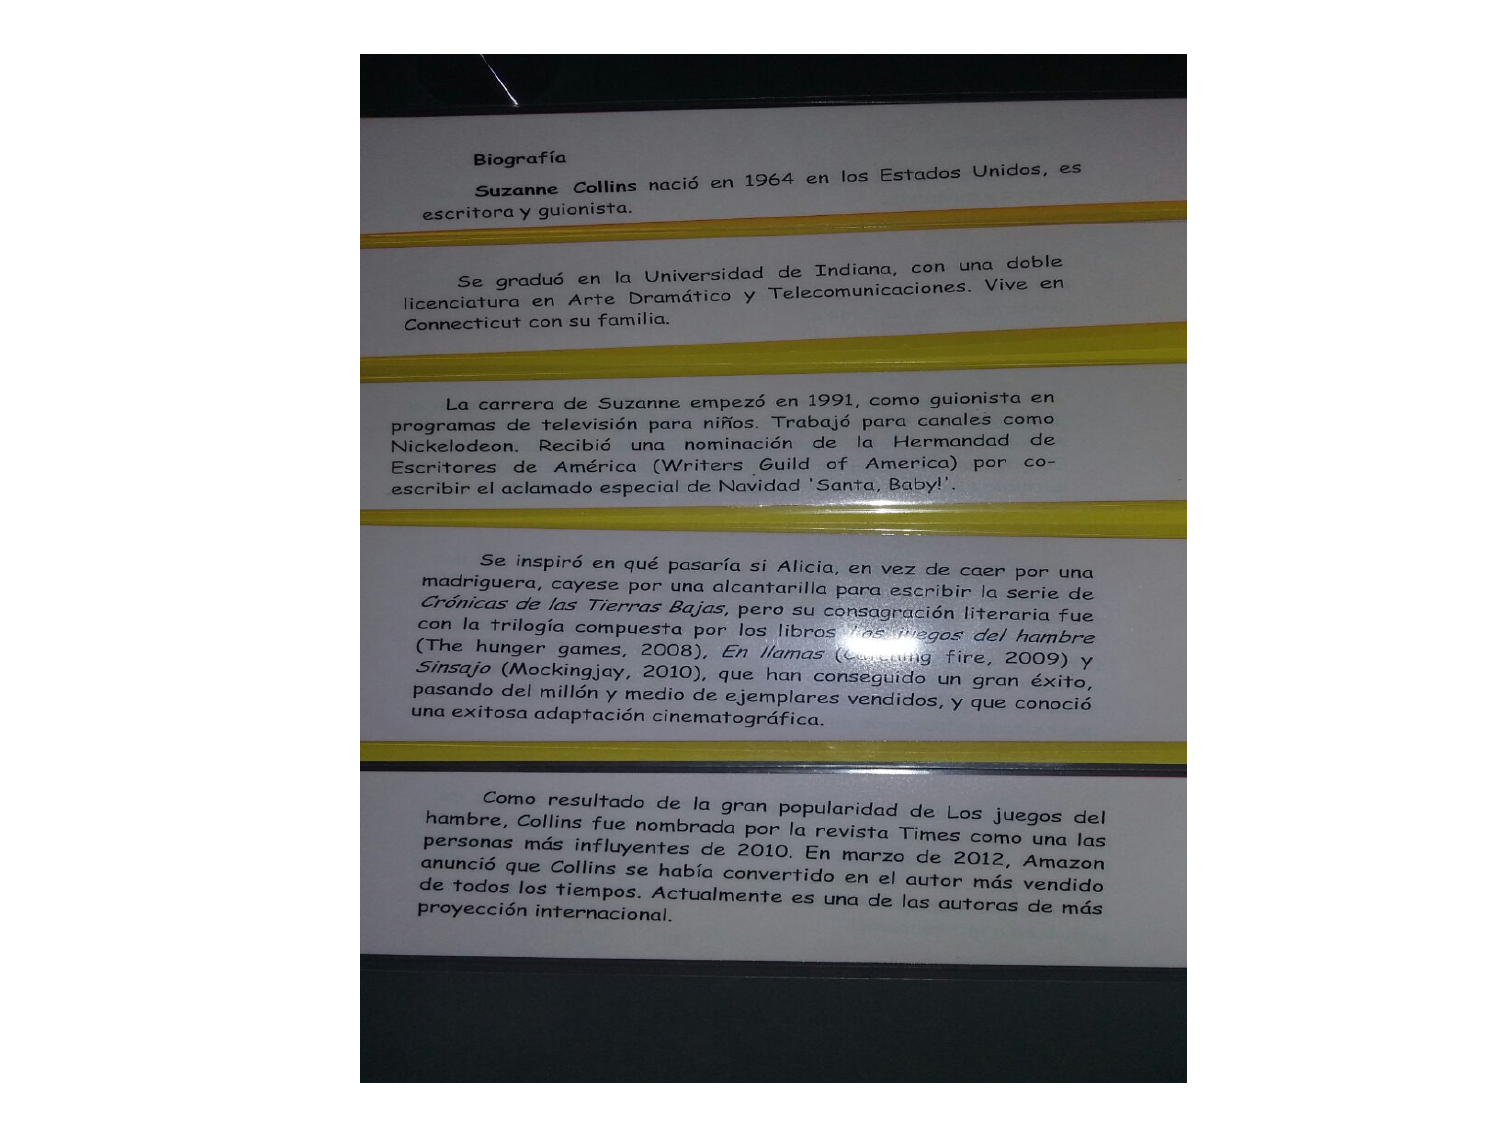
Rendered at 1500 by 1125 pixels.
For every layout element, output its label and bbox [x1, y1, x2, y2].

picture [360, 54, 1187, 1083]
